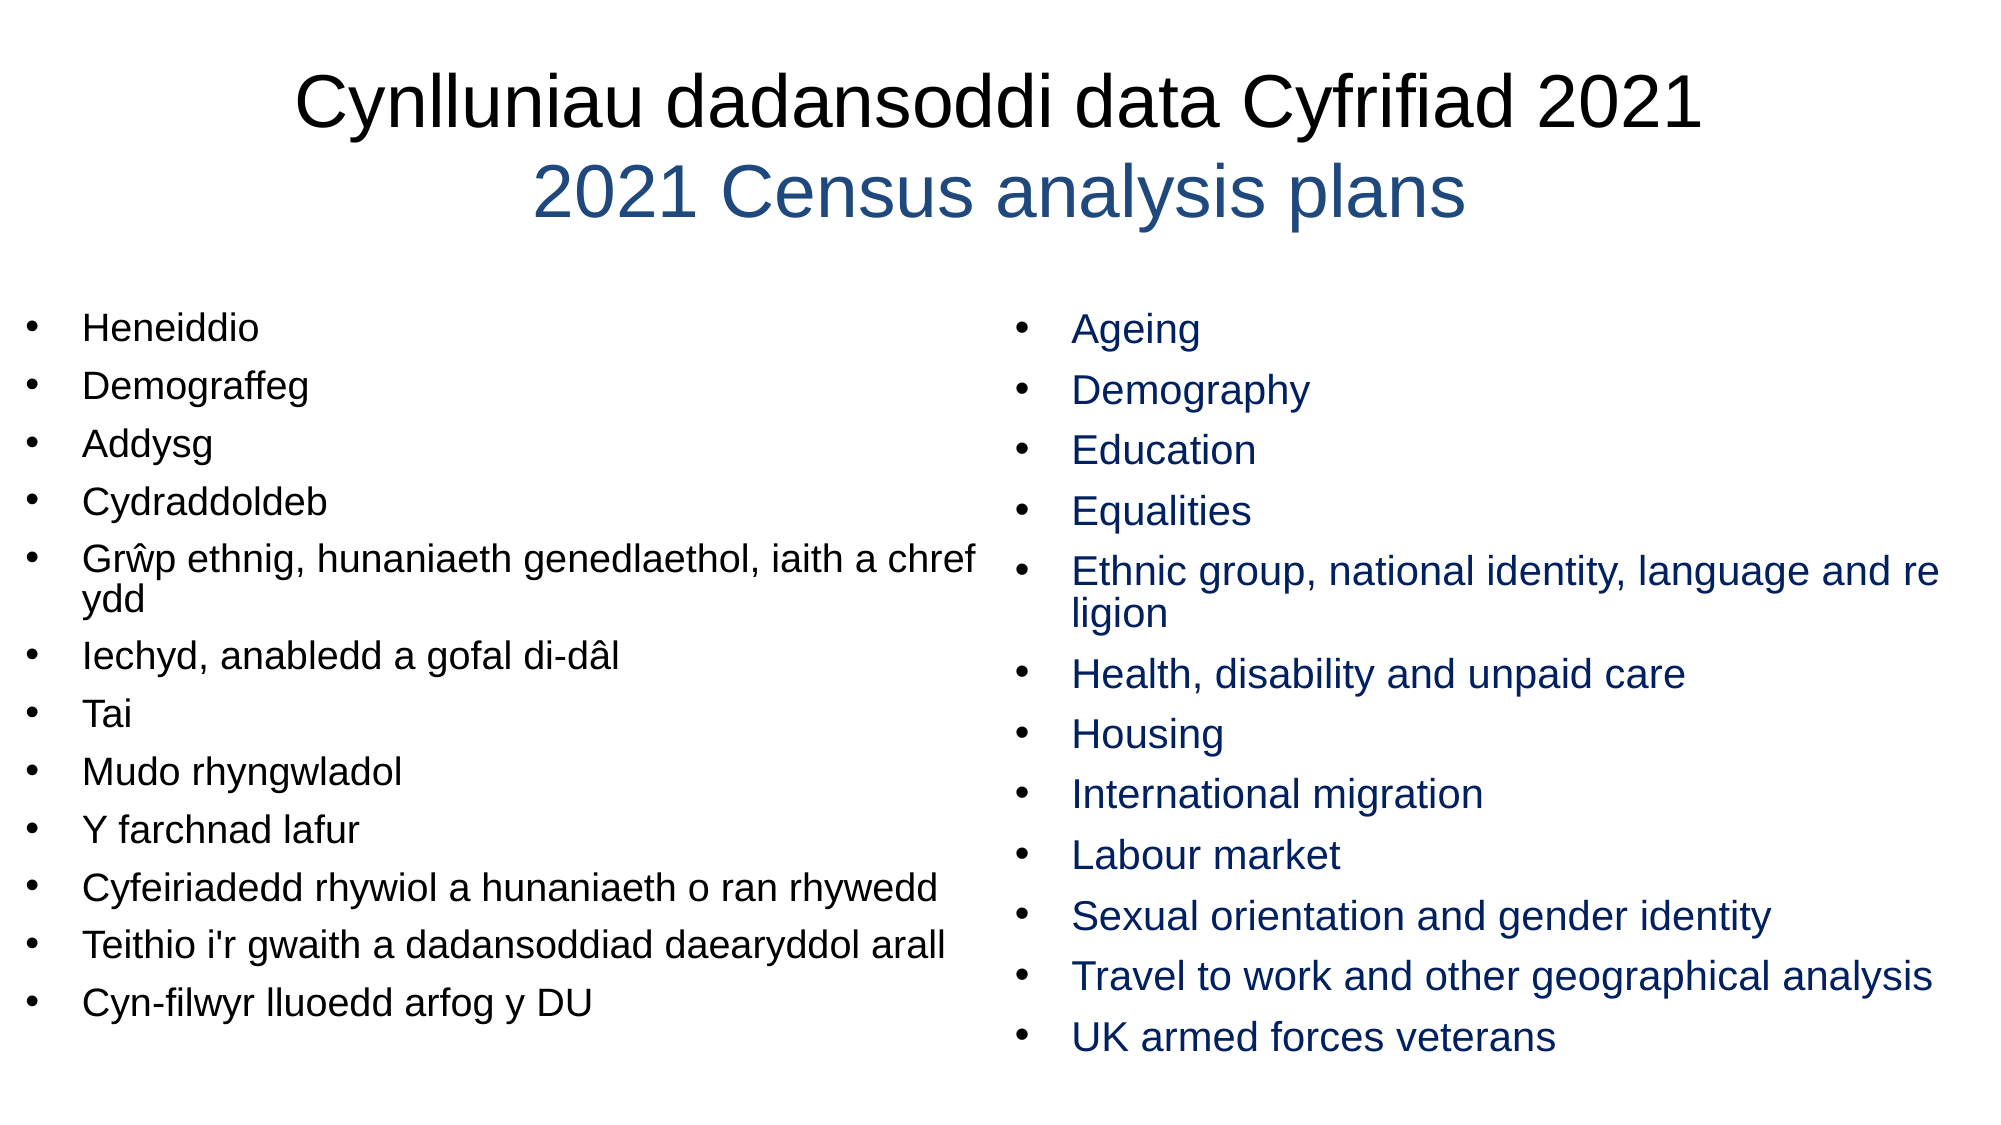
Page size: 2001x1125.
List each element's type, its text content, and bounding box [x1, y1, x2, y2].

list Heneiddio Demograffeg Addysg Cydraddoldeb Grŵp ethnig, hunaniaeth genedlaethol, iaith a chrefydd Iechyd, anabledd a gofal di-dâl Tai Mudo rhyngwladol Y farchnad lafur Cyfeiriadedd rhywiol a hunaniaeth o ran rhywedd Teithio i'r gwaith a dadansoddiad daearyddol arall Cyn-filwyr lluoedd arfog y DU [10, 294, 1000, 1080]
title Cynlluniau dadansoddi data Cyfrifiad 2021 2021 Census analysis plans [99, 45, 1900, 233]
text_box Ageing Demography Education Equalities Ethnic group, national identity, language and religion Health, disability and unpaid care Housing International migration Labour market Sexual orientation and gender identity Travel to work and other geographical analysis UK armed forces veterans [1000, 294, 1961, 1080]
